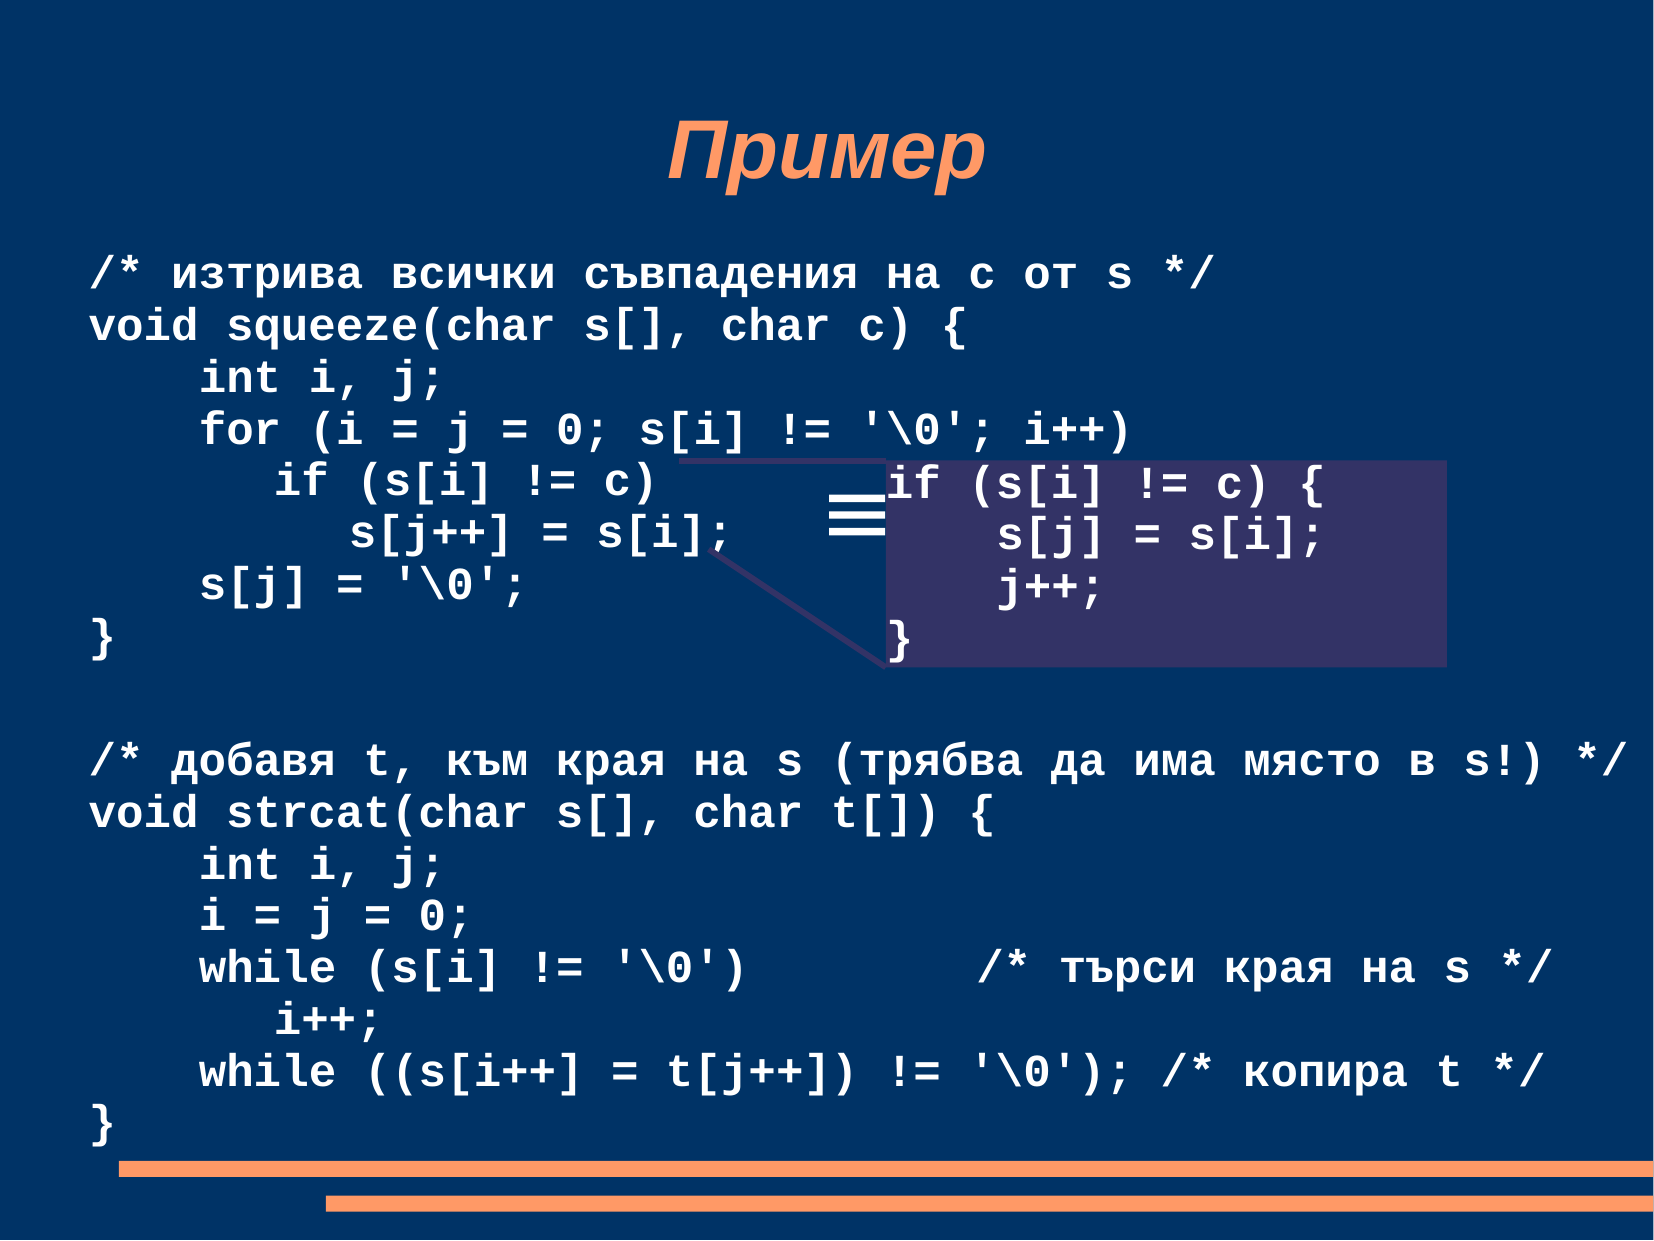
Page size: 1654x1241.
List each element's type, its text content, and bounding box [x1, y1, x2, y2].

text_box /* добавя t, към края на s (трябва да има място в s!) */ void strcat(char s[], char t[]) { int i, j; i = j = 0; while (s[i] != '\0') /* търси края на s */ i++; while ((s[i++] = t[j++]) != '\0'); /* копира t */ } [88, 737, 1654, 1152]
text_box /* изтрива всички съвпадения на c от s */ void squeeze(char s[], char c) { int i, j; for (i = j = 0; s[i] != '\0'; i++) if (s[i] != c) s[j++] = s[i]; s[j] = '\0'; } [88, 250, 1506, 665]
title Пример [121, 46, 1534, 254]
text_box if (s[i] != c) { s[j] = s[i]; j++; } [885, 460, 1447, 668]
text_box  [820, 431, 880, 609]
